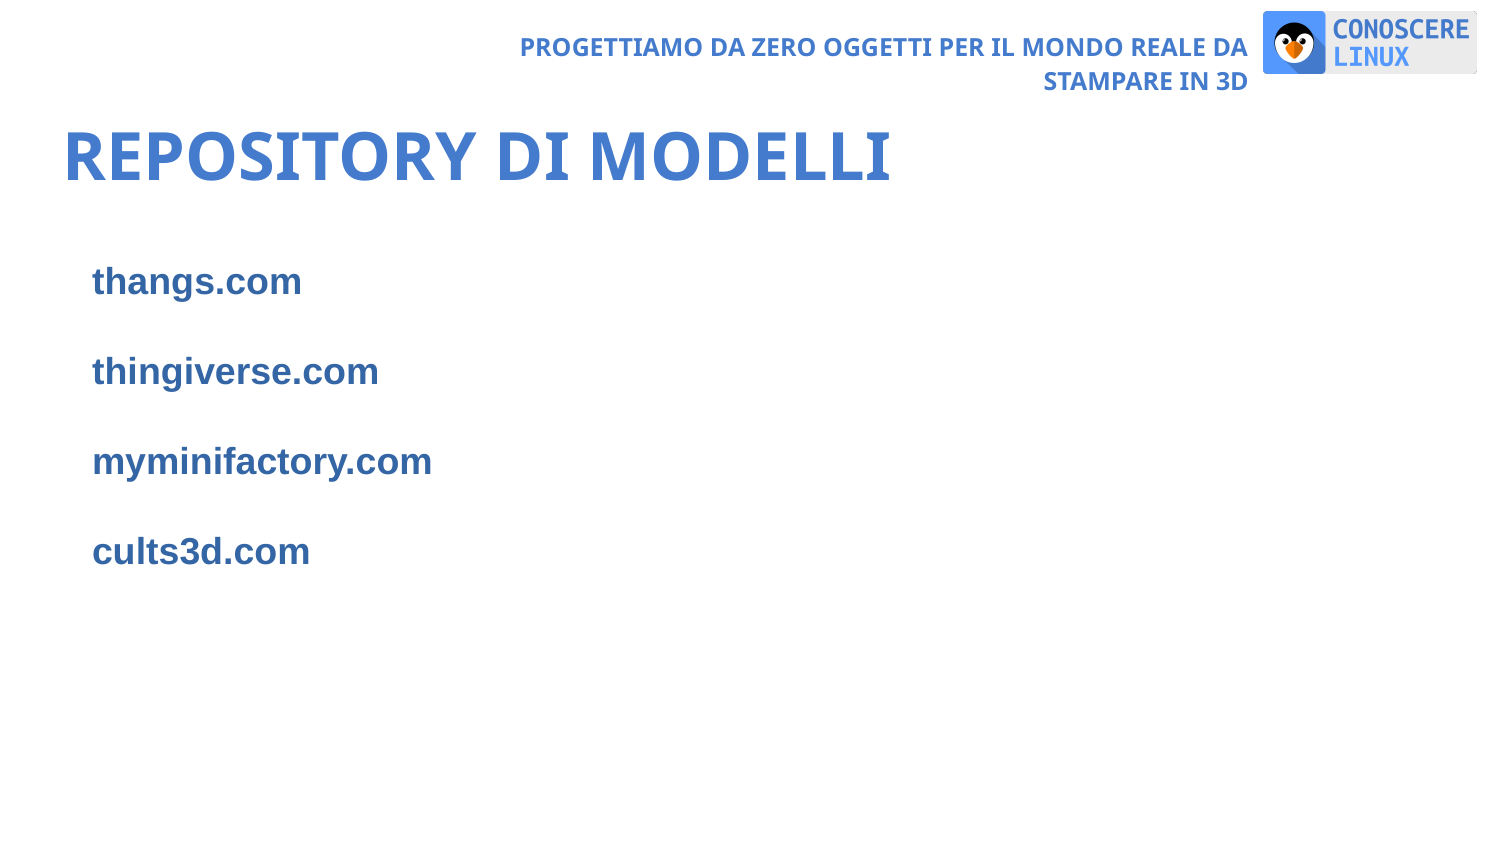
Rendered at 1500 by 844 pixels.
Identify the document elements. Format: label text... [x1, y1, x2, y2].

text_box REPOSITORY DI MODELLI [47, 102, 1075, 189]
title thangs.com thingiverse.com myminifactory.com cults3d.com [77, 242, 1408, 314]
text_box PROGETTIAMO DA ZERO OGGETTI PER IL MONDO REALE DA STAMPARE IN 3D [437, 21, 1264, 91]
picture [1263, 11, 1477, 74]
